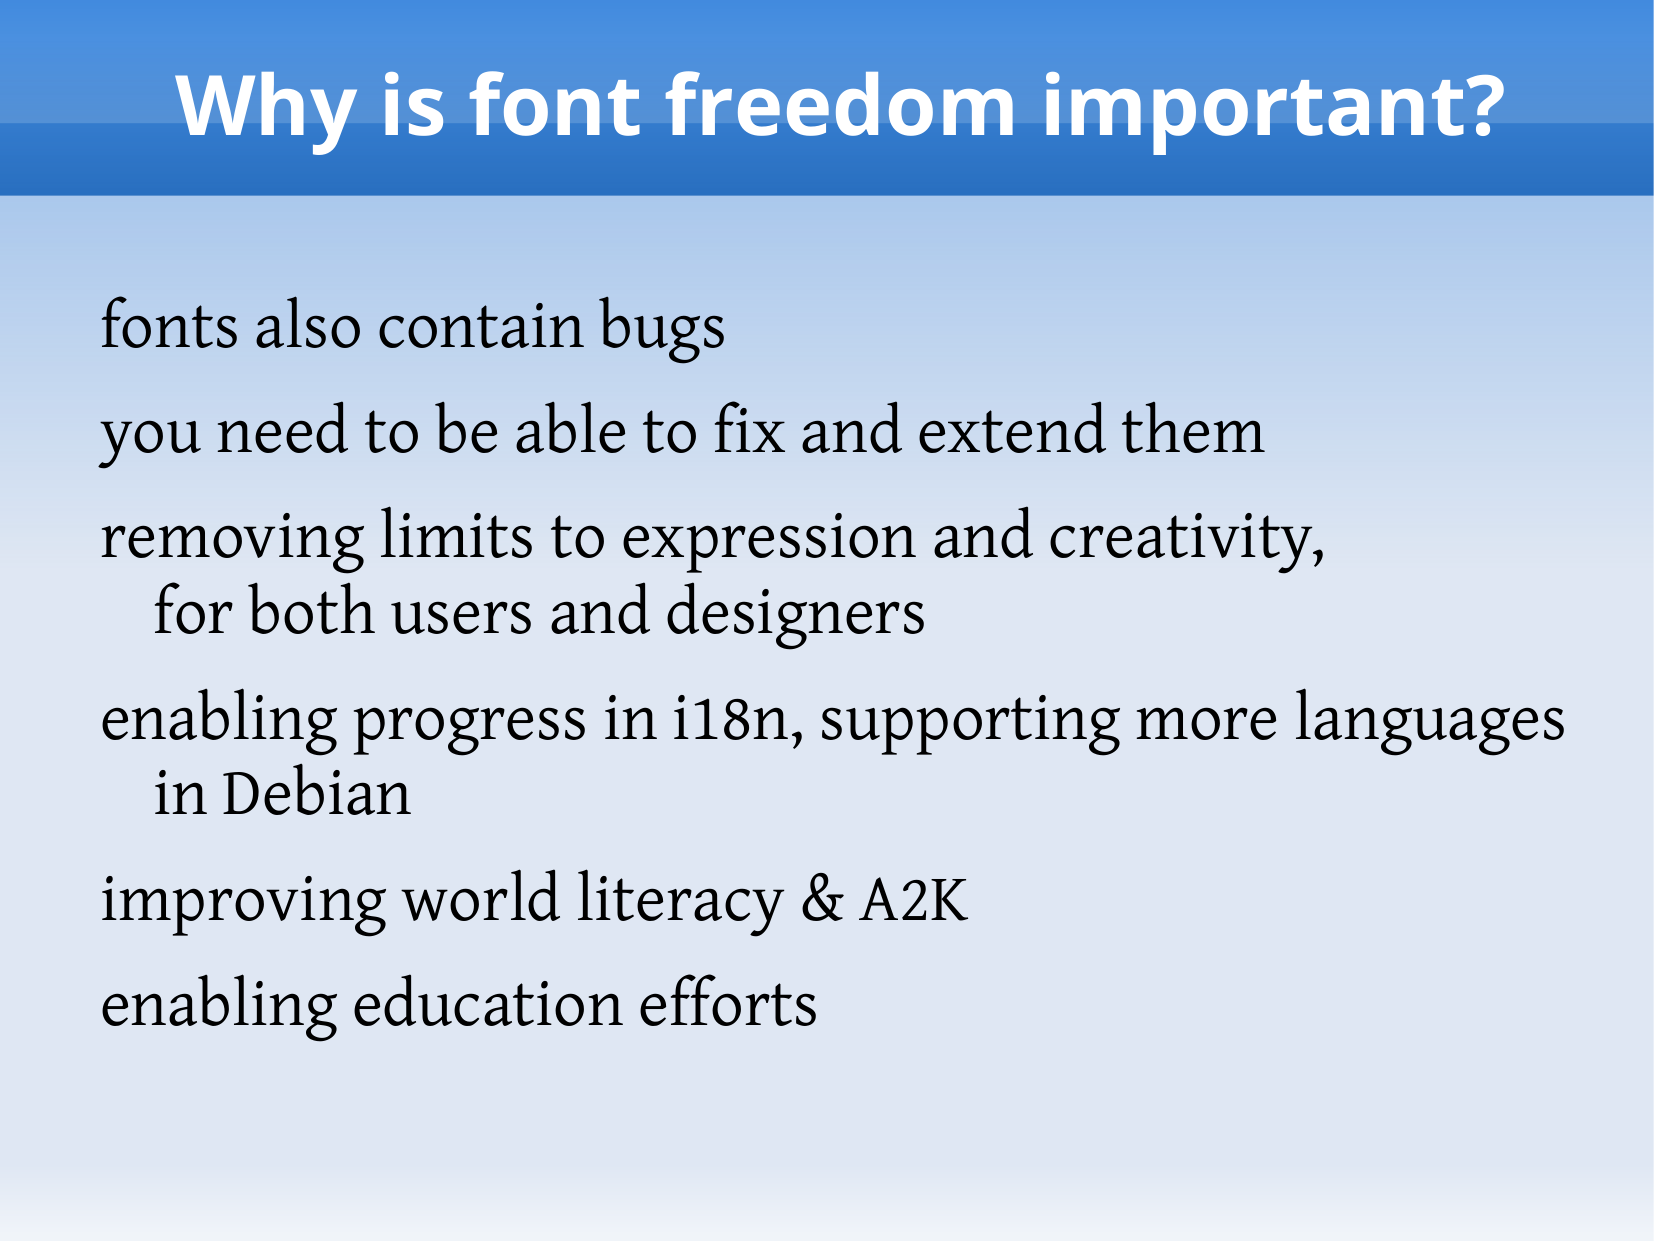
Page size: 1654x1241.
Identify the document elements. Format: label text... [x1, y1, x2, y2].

title Why is font freedom important? [59, 29, 1625, 178]
list fonts also contain bugs you need to be able to fix and extend them removing limits to expression and creativity, for both users and designers enabling progress in i18n, supporting more languages in Debian improving world literacy & A2K enabling education efforts [82, 290, 1571, 1109]
picture [0, 0, 1654, 1241]
